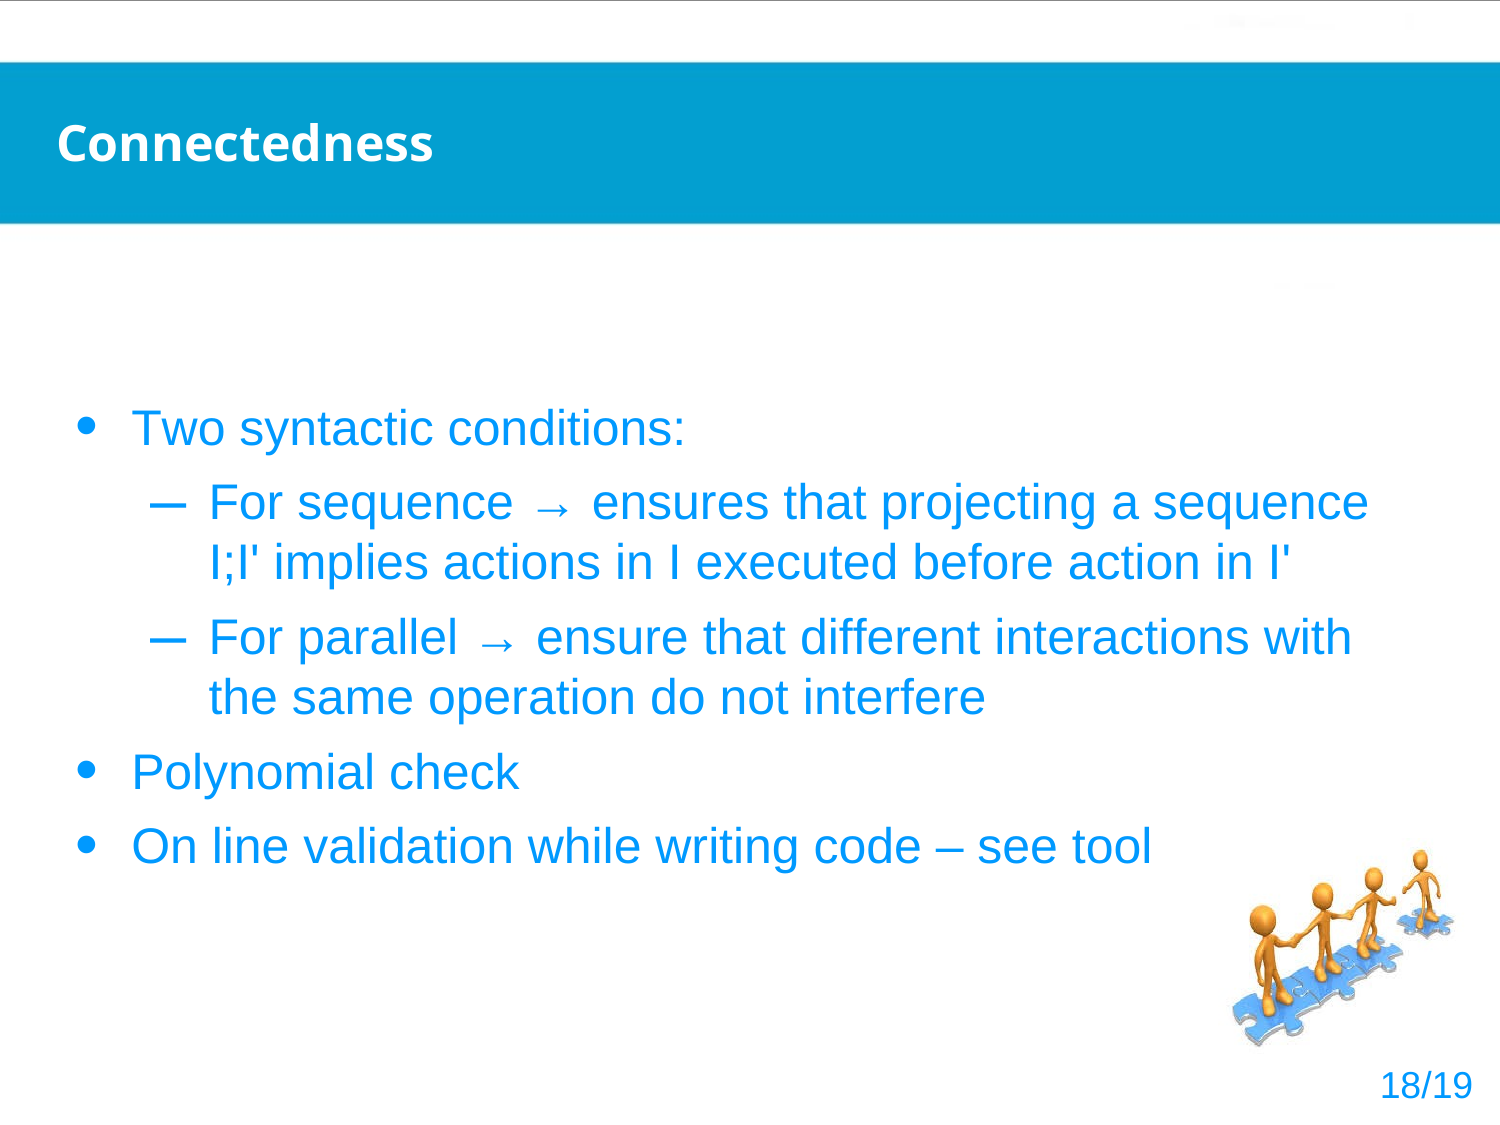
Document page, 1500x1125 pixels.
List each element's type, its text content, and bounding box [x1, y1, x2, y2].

picture [0, 223, 1500, 1125]
list Two syntactic conditions: For sequence → ensures that projecting a sequence I;I' implies actions in I executed before action in I' For parallel → ensure that different interactions with the same operation do not interfere Polynomial check On line validation while writing code – see tool [75, 263, 1426, 1006]
picture [0, 0, 1500, 63]
list Connectedness [0, 61, 1267, 222]
